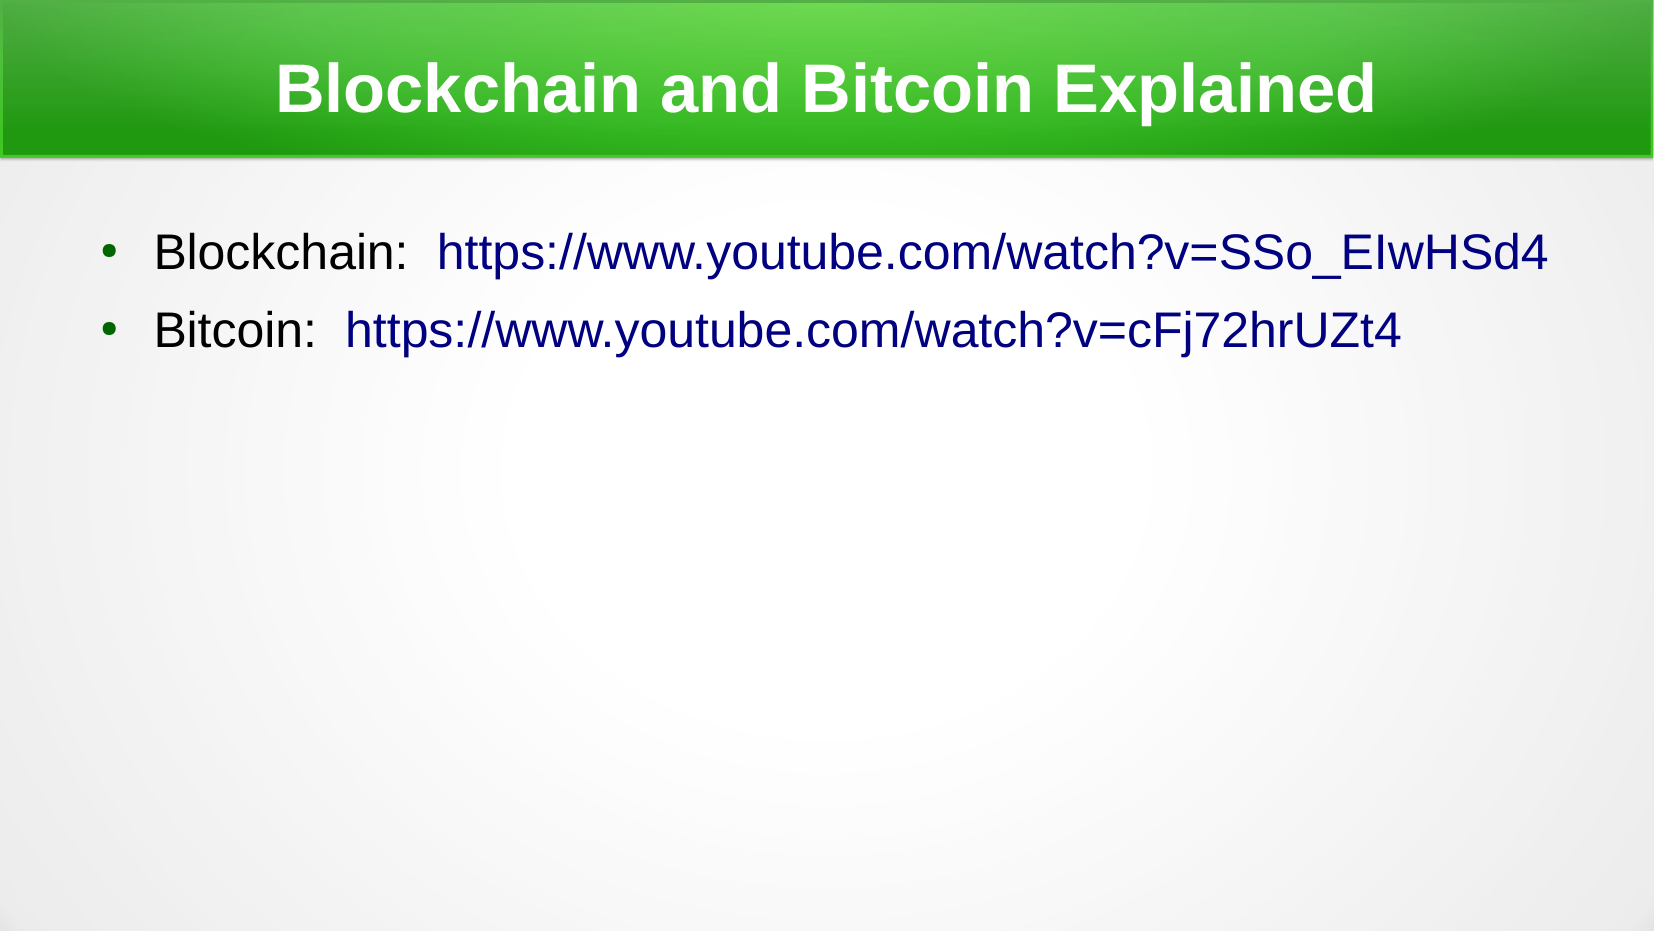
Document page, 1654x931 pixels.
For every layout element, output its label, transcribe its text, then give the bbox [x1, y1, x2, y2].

title Blockchain and Bitcoin Explained [82, 35, 1571, 142]
list Blockchain: https://www.youtube.com/watch?v=SSo_EIwHSd4 Bitcoin: https://www.youtube.com/watch?v=cFj72hrUZt4 [82, 224, 1571, 764]
